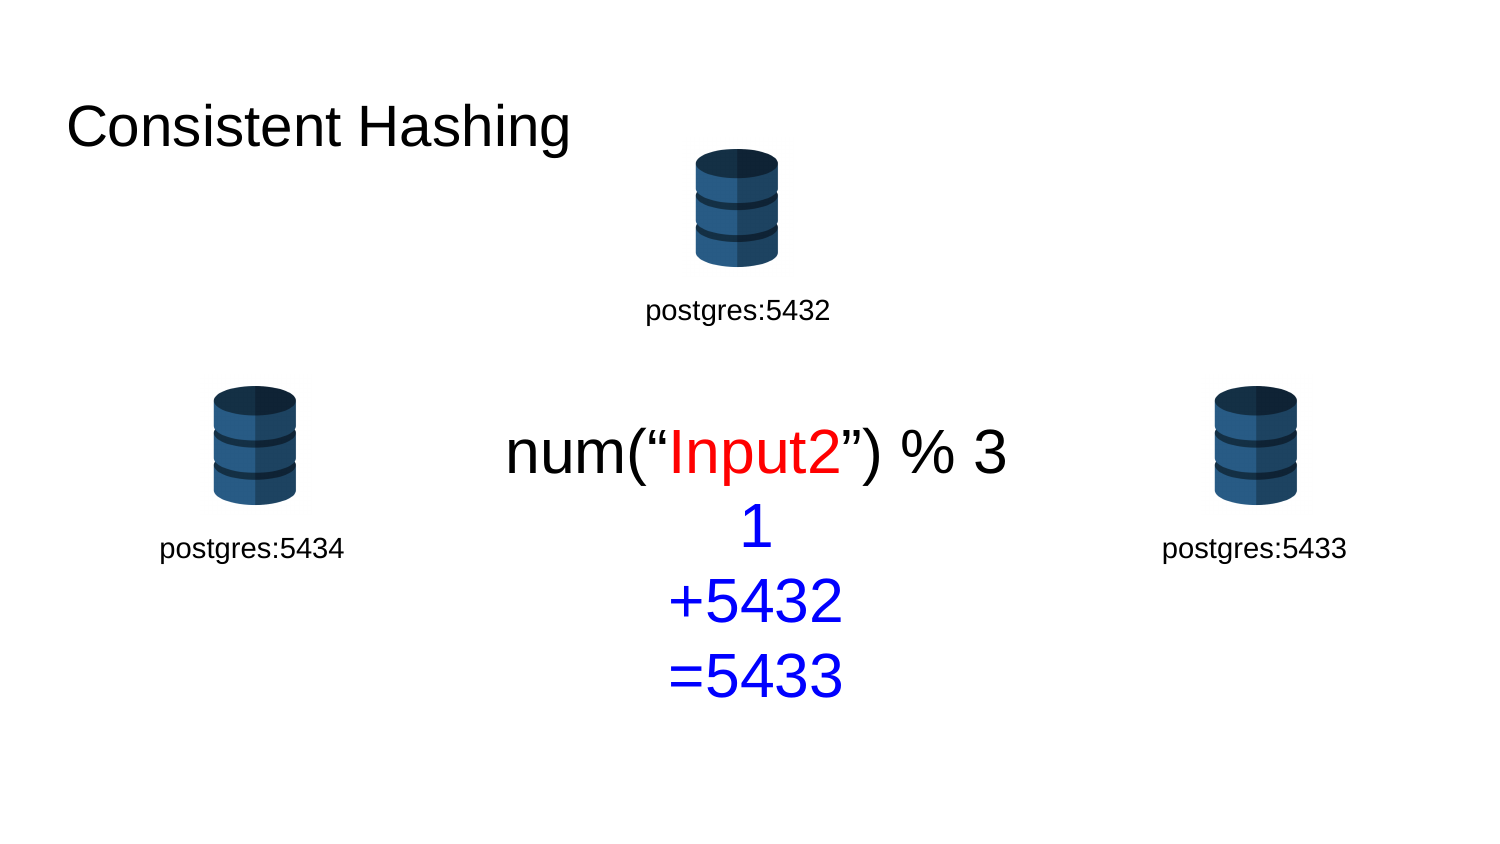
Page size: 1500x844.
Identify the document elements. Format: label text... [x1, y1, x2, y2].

title Consistent Hashing [51, 72, 1449, 167]
text_box num(“Input2”) % 3 1 +5432 =5433 [411, 395, 1102, 668]
picture [200, 374, 312, 514]
text_box postgres:5433 [1146, 514, 1401, 550]
text_box postgres:5432 [630, 276, 885, 312]
picture [1201, 374, 1313, 514]
text_box postgres:5434 [144, 514, 398, 550]
picture [682, 137, 794, 276]
